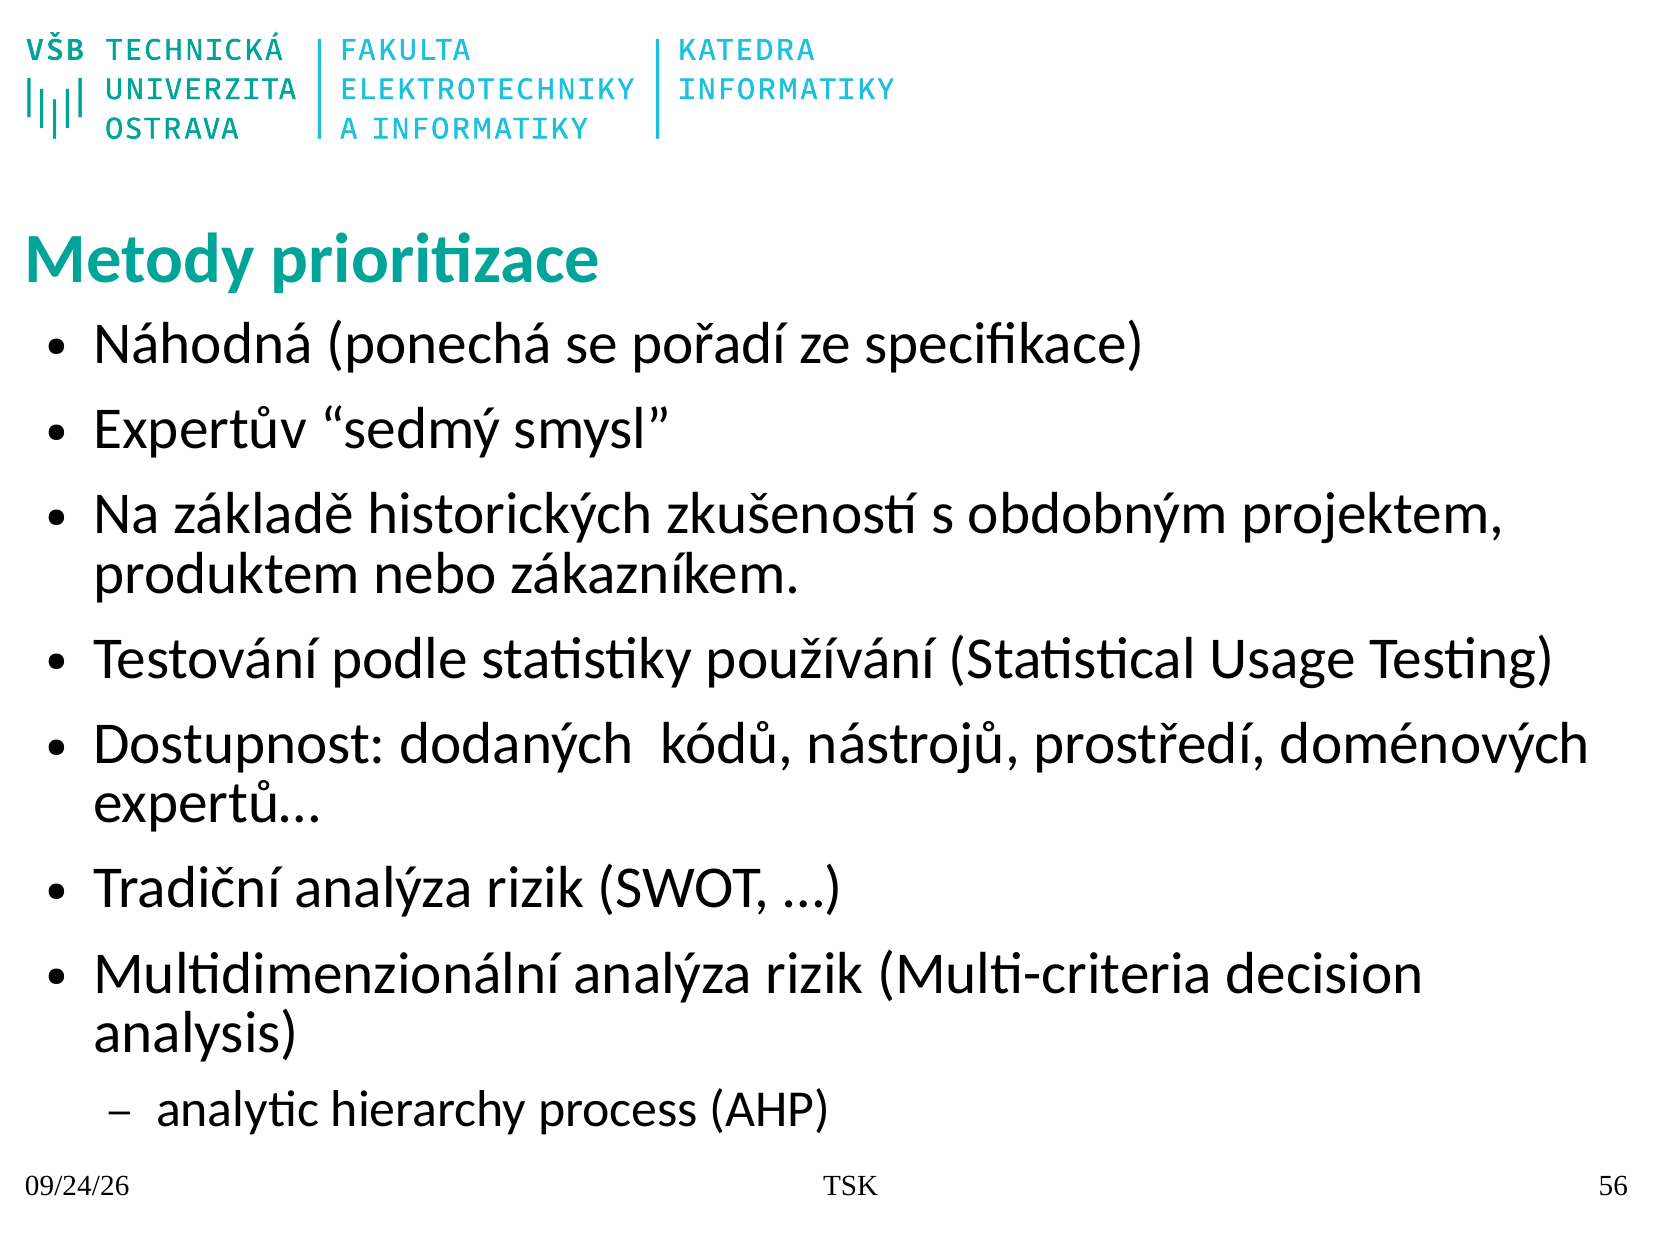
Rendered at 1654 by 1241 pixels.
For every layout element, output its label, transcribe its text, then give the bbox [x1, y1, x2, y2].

list Náhodná (ponechá se pořadí ze specifikace) Expertův “sedmý smysl” Na základě historických zkušeností s obdobným projektem, produktem nebo zákazníkem. Testování podle statistiky používání (Statistical Usage Testing) Dostupnost: dodaných kódů, nástrojů, prostředí, doménových expertů… Tradiční analýza rizik (SWOT, …) Multidimenzionální analýza rizik (Multi-criteria decision analysis) analytic hierarchy process (AHP) [30, 318, 1629, 1146]
picture [26, 31, 894, 139]
title Metody prioritizace [24, 169, 1629, 300]
